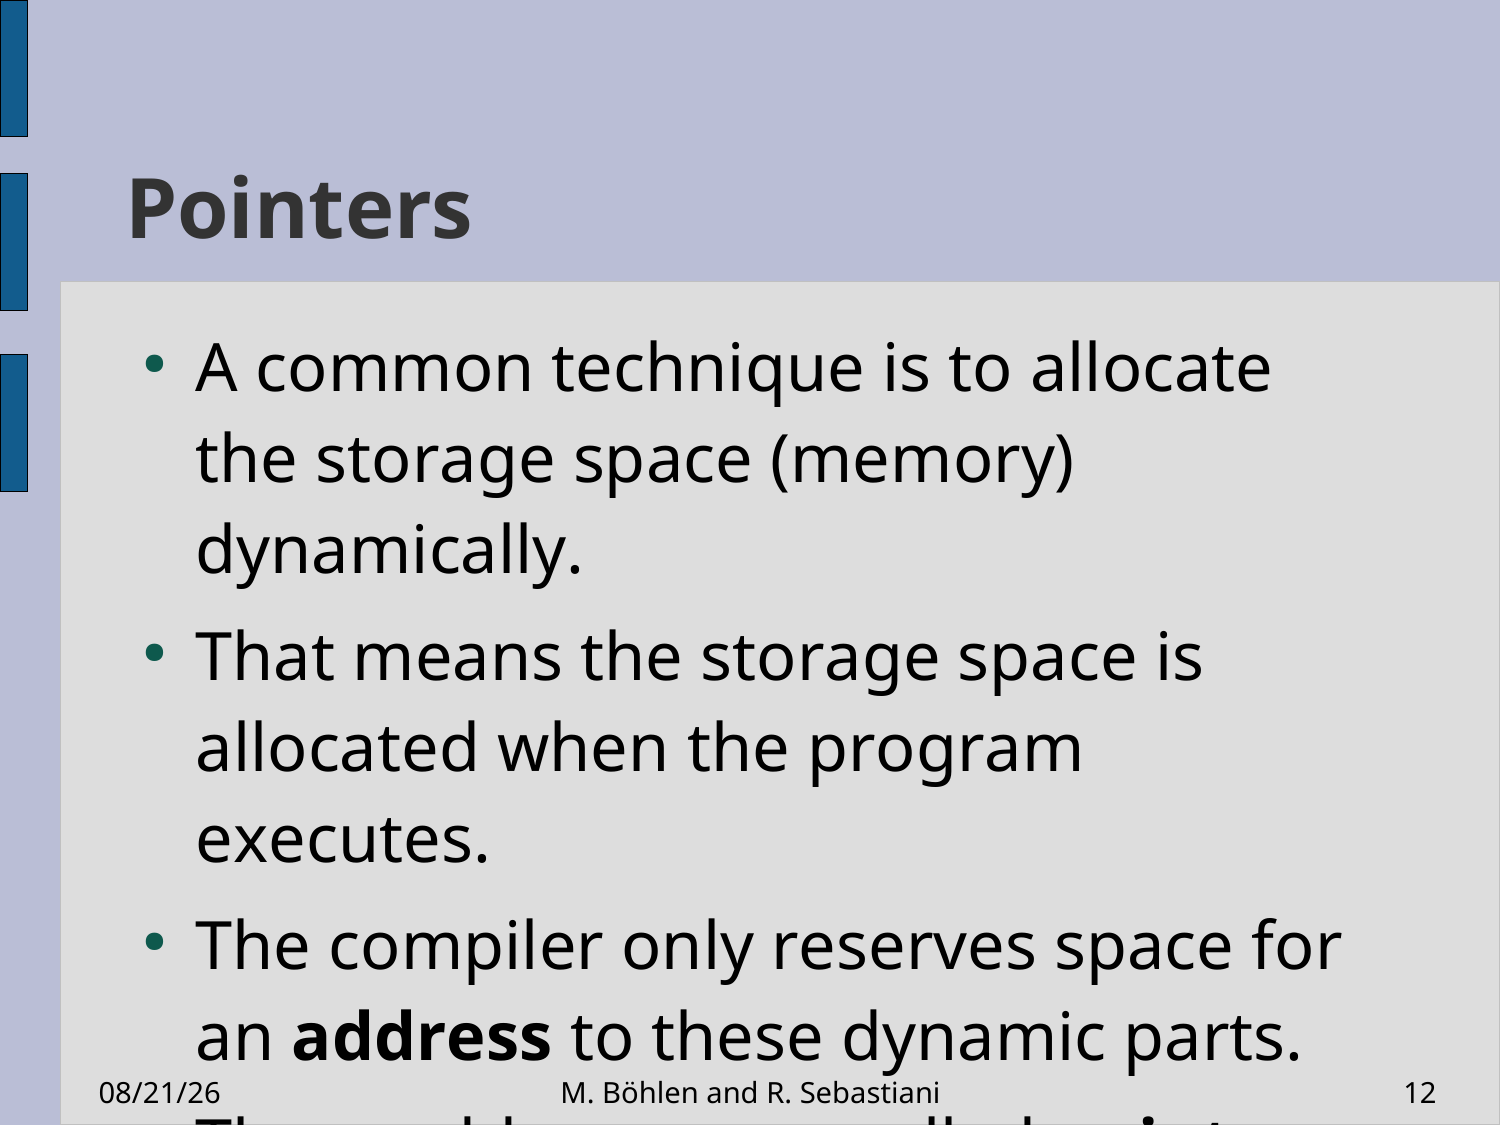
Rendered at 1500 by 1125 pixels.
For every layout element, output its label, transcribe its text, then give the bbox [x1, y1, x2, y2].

title Pointers [110, 67, 1392, 271]
list A common technique is to allocate the storage space (memory) dynamically. That means the storage space is allocated when the program executes. The compiler only reserves space for an address to these dynamic parts. These addresses are called pointers. [110, 312, 1392, 1039]
